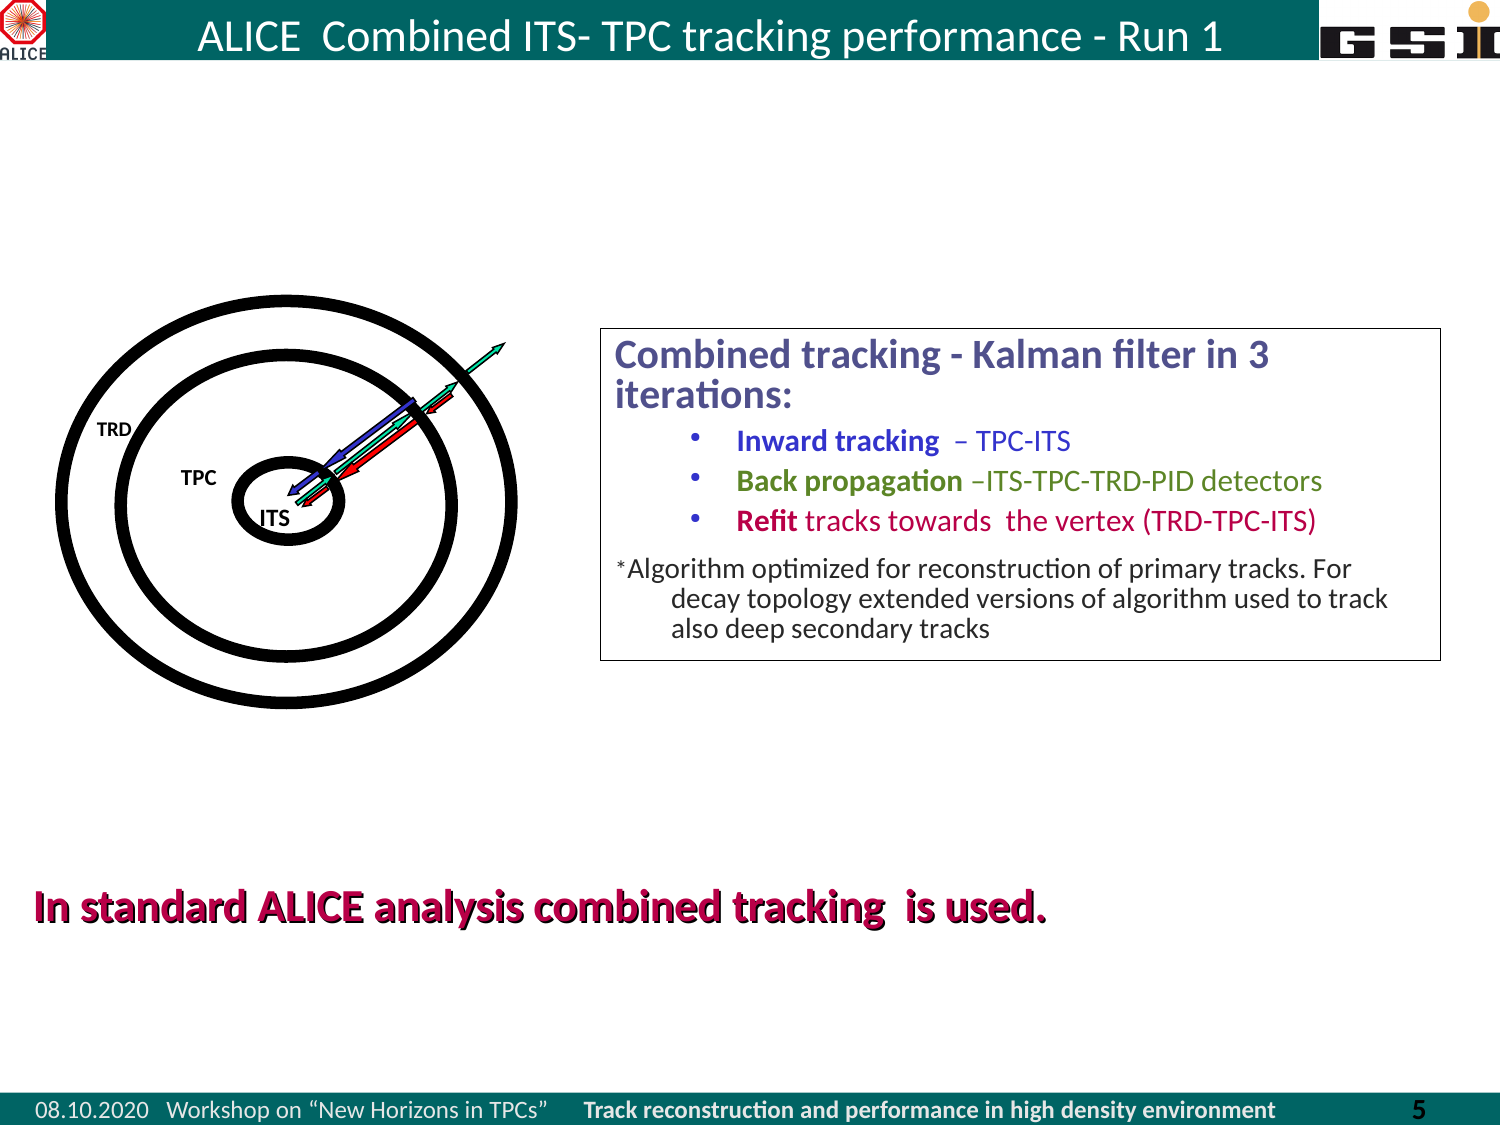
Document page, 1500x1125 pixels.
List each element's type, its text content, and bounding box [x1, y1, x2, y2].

text_box [302, 485, 329, 507]
text_box [288, 397, 416, 496]
text_box [334, 418, 419, 483]
text_box In standard ALICE analysis combined tracking is used. [18, 879, 1473, 1035]
list Combined tracking - Kalman filter in 3 iterations: Inward tracking – TPC-ITS Back propagation –ITS-TPC-TRD-PID detectors Refit tracks towards the vertex (TRD-TPC-ITS) *Algorithm optimized for reconstruction of primary tracks. For decay topology extended versions of algorithm used to track also deep secondary tracks [600, 328, 1441, 661]
title ALICE Combined ITS- TPC tracking performance - Run 1 [182, 5, 1462, 70]
text_box TPC [157, 454, 232, 498]
picture [1319, 0, 1500, 60]
text_box [426, 392, 453, 414]
text_box TRD [74, 408, 147, 449]
text_box ITS [235, 493, 306, 539]
picture [0, 0, 46, 60]
